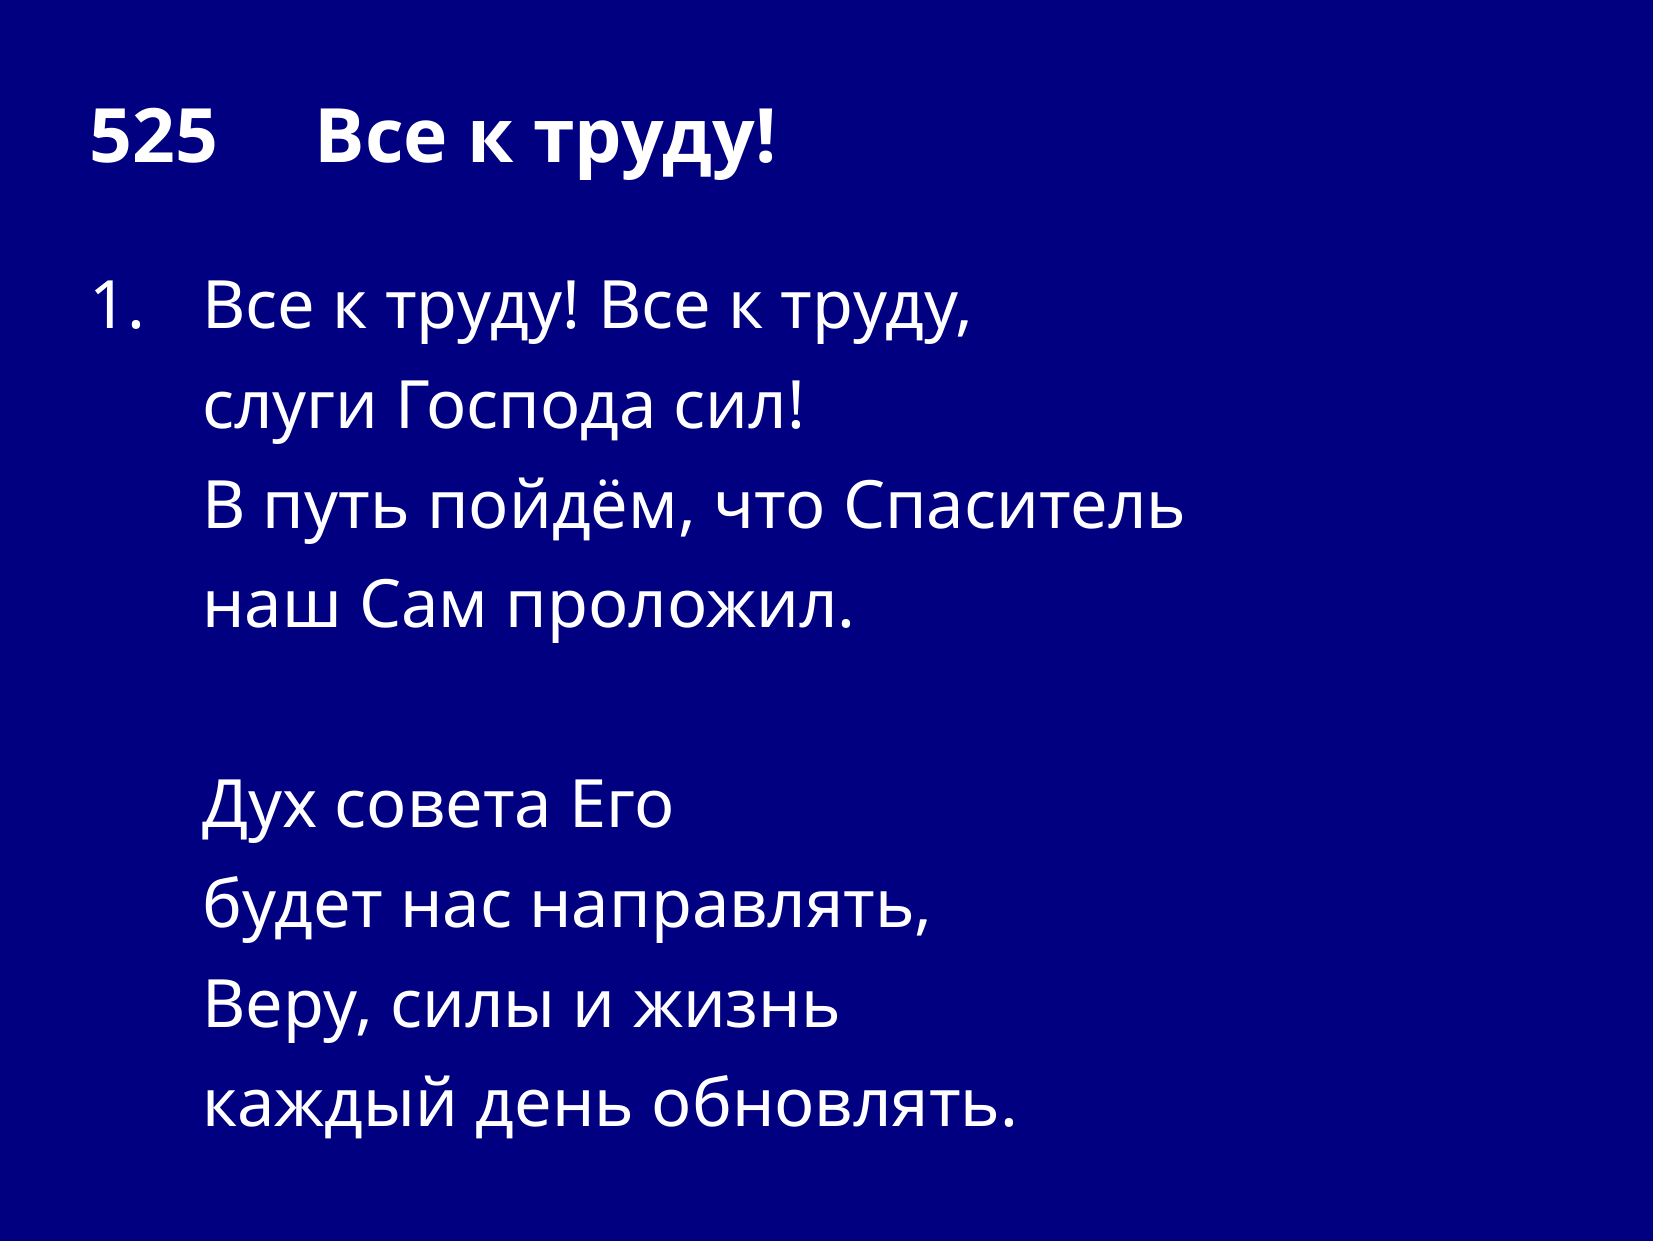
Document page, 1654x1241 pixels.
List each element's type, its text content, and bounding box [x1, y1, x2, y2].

text_box 525 Все к труду! [75, 75, 1576, 188]
text_box 1. Все к труду! Все к труду, слуги Господа сил! В путь пойдём, что Спаситель наш Сам проложил. Дух совета Его будет нас направлять, Веру, силы и жизнь каждый день обновлять. [75, 188, 1576, 1163]
